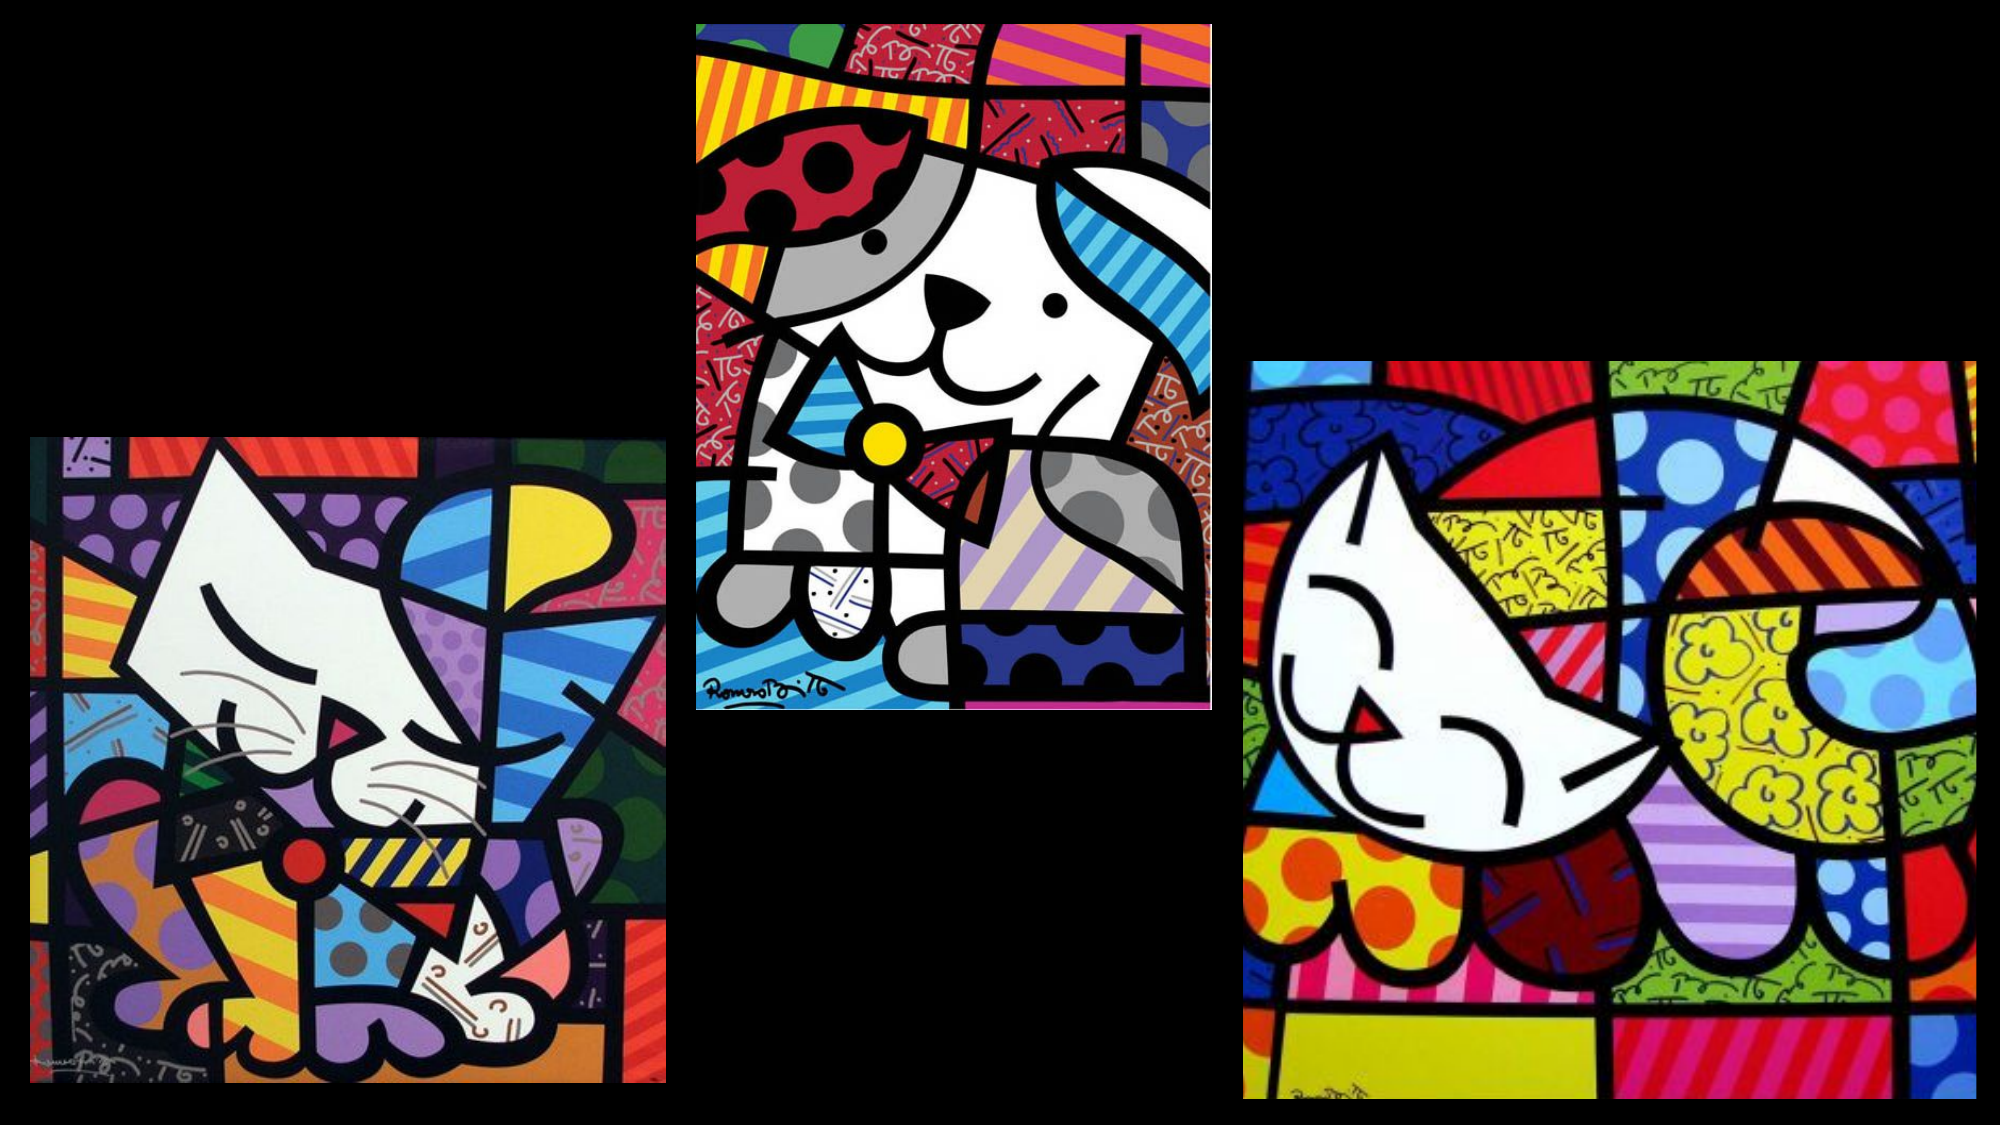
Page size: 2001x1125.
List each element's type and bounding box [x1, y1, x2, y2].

picture [30, 437, 666, 1083]
picture [696, 24, 1212, 710]
picture [1243, 361, 1977, 1099]
